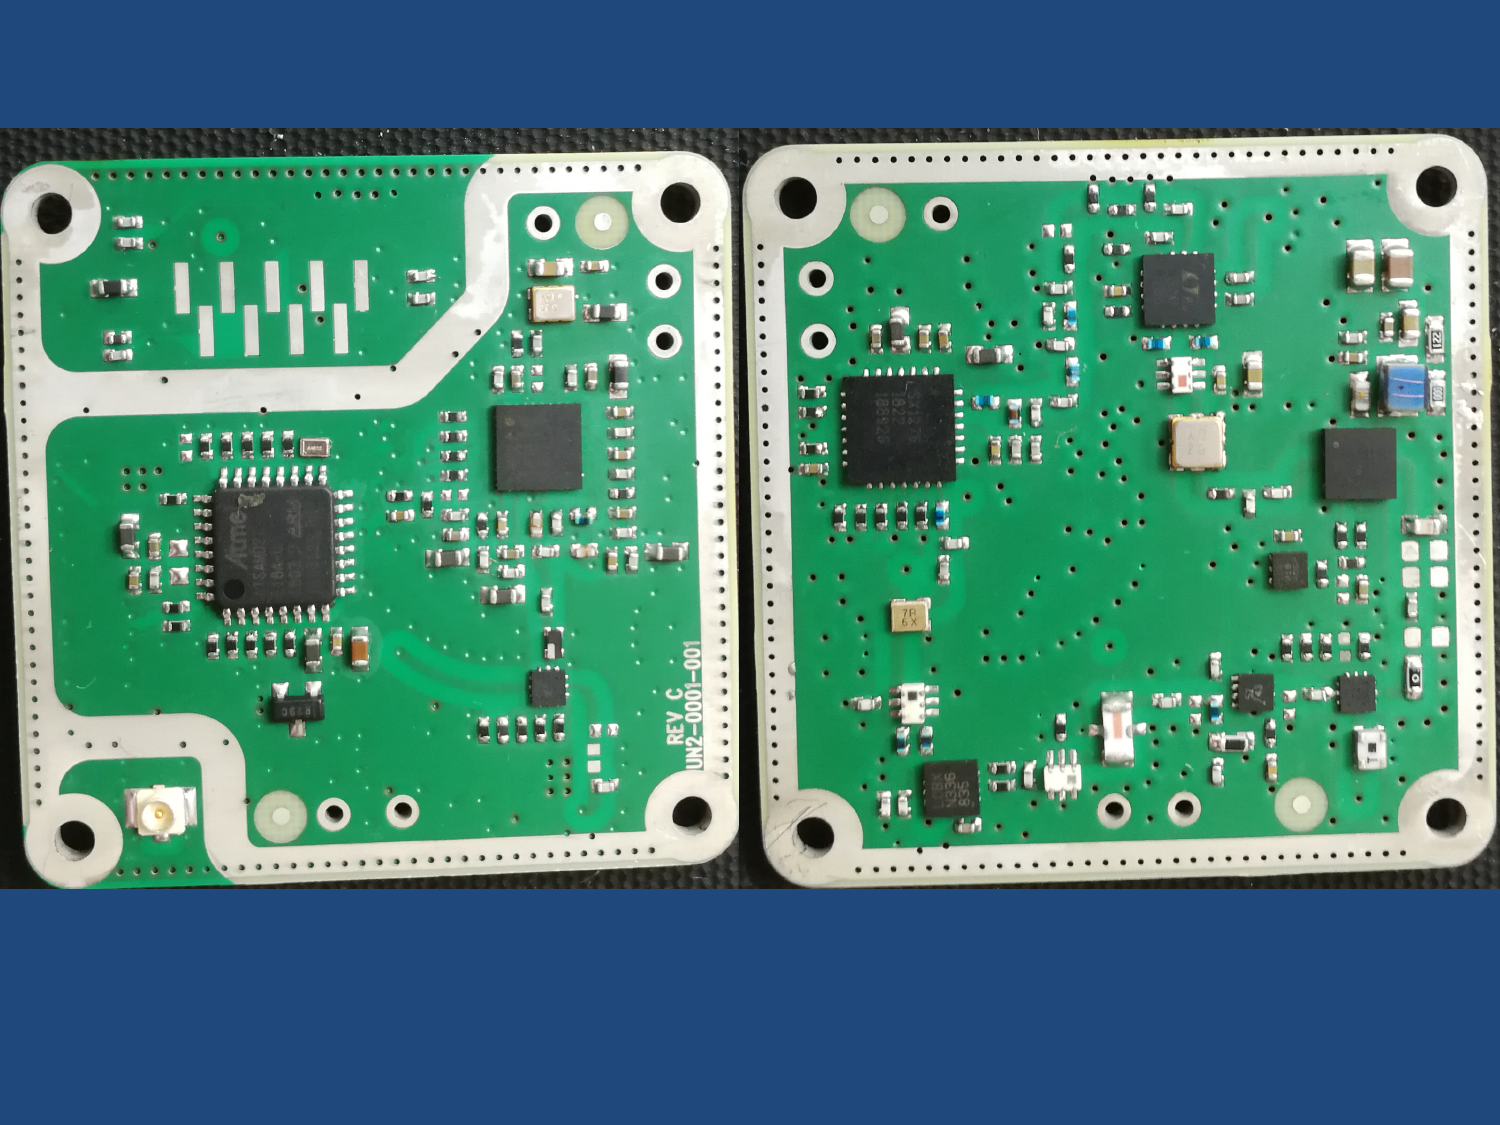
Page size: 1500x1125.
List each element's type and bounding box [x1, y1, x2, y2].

picture [0, 128, 1500, 889]
